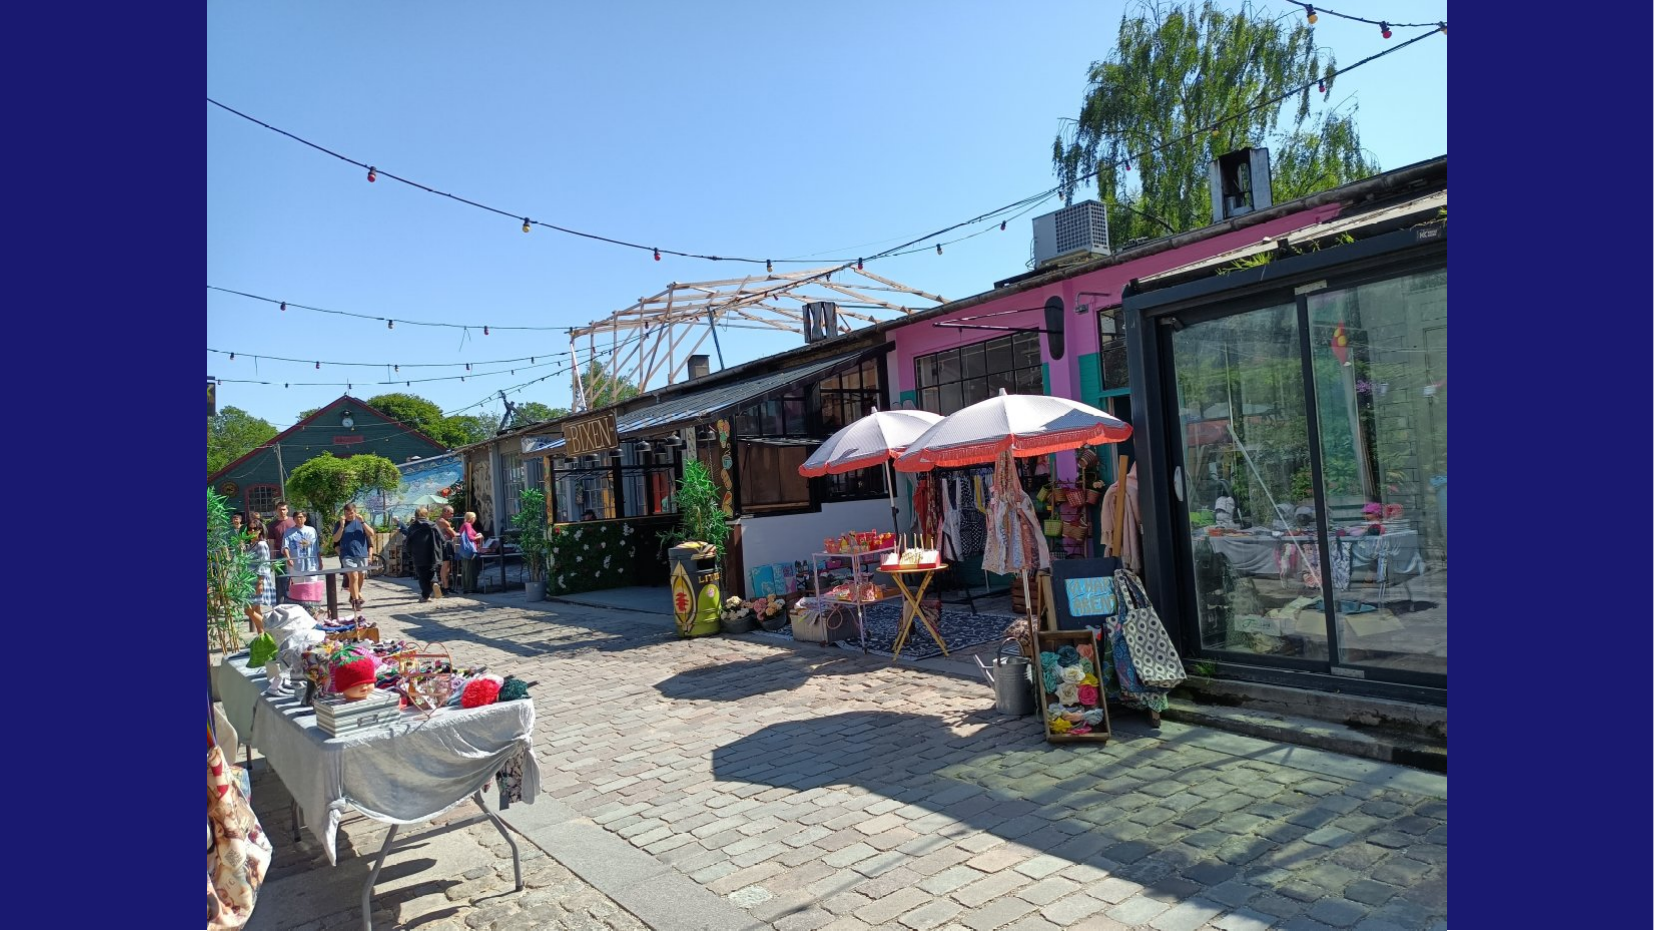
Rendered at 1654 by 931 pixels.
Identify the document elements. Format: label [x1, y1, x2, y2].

picture [207, 0, 1447, 931]
